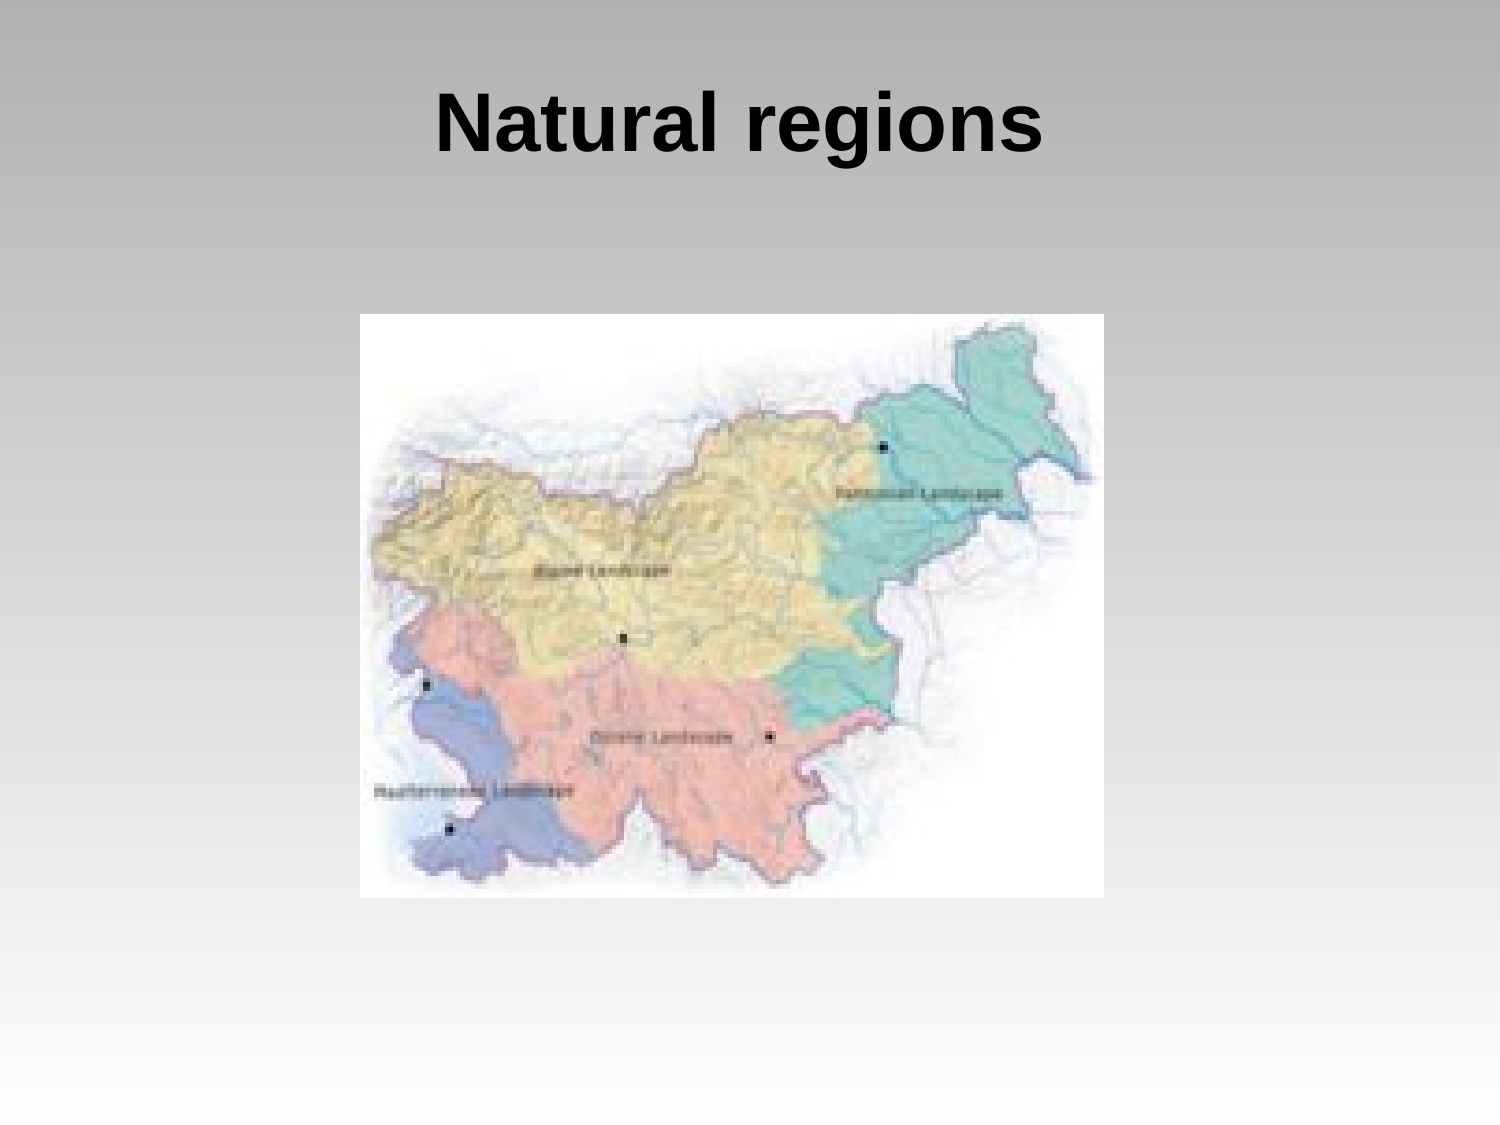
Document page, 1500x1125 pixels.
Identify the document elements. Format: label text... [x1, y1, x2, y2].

title Natural regions [64, 54, 1415, 183]
picture [360, 314, 1104, 898]
